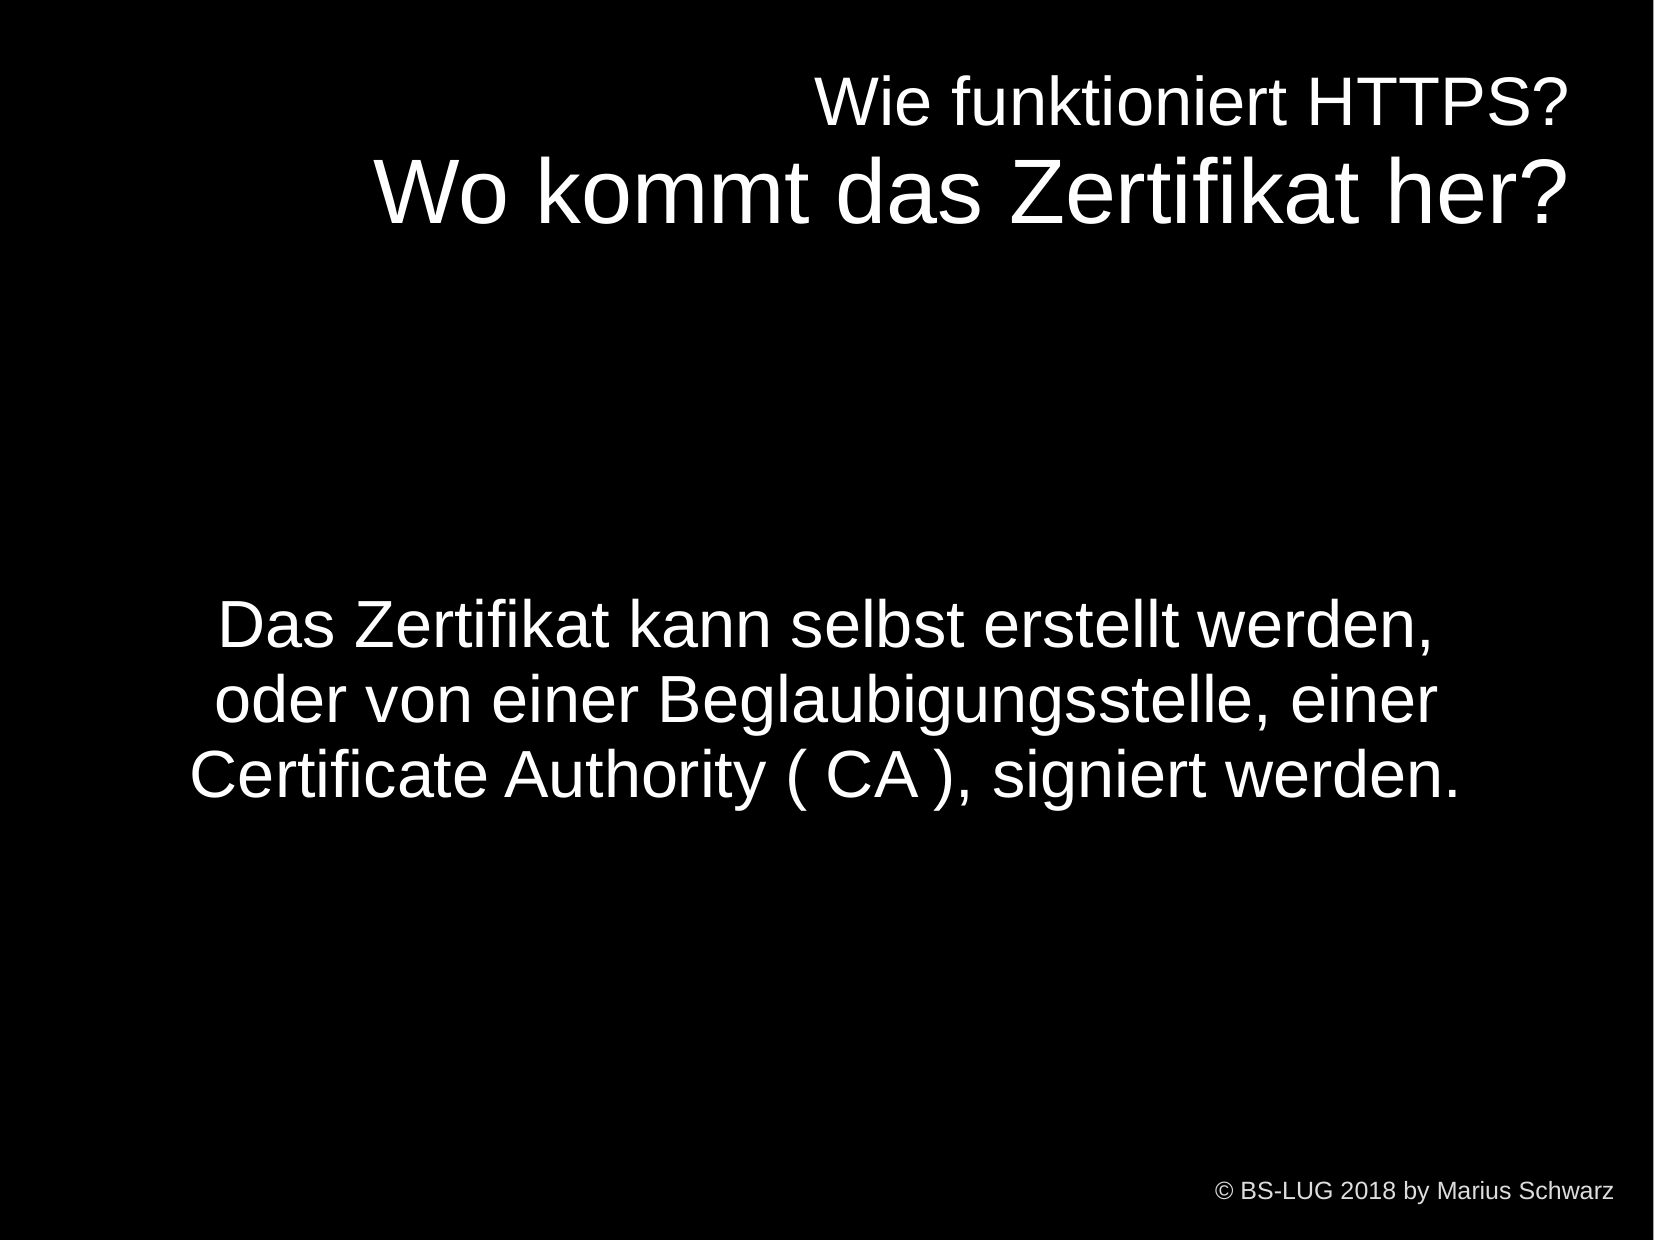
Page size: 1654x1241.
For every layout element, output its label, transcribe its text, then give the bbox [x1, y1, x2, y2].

title Wie funktioniert HTTPS? Wo kommt das Zertifikat her? [82, 49, 1571, 257]
subtitle Das Zertifikat kann selbst erstellt werden, oder von einer Beglaubigungsstelle, einer Certificate Authority ( CA ), signiert werden. [82, 290, 1571, 1109]
text_box © BS-LUG 2018 by Marius Schwarz [1133, 1169, 1630, 1213]
